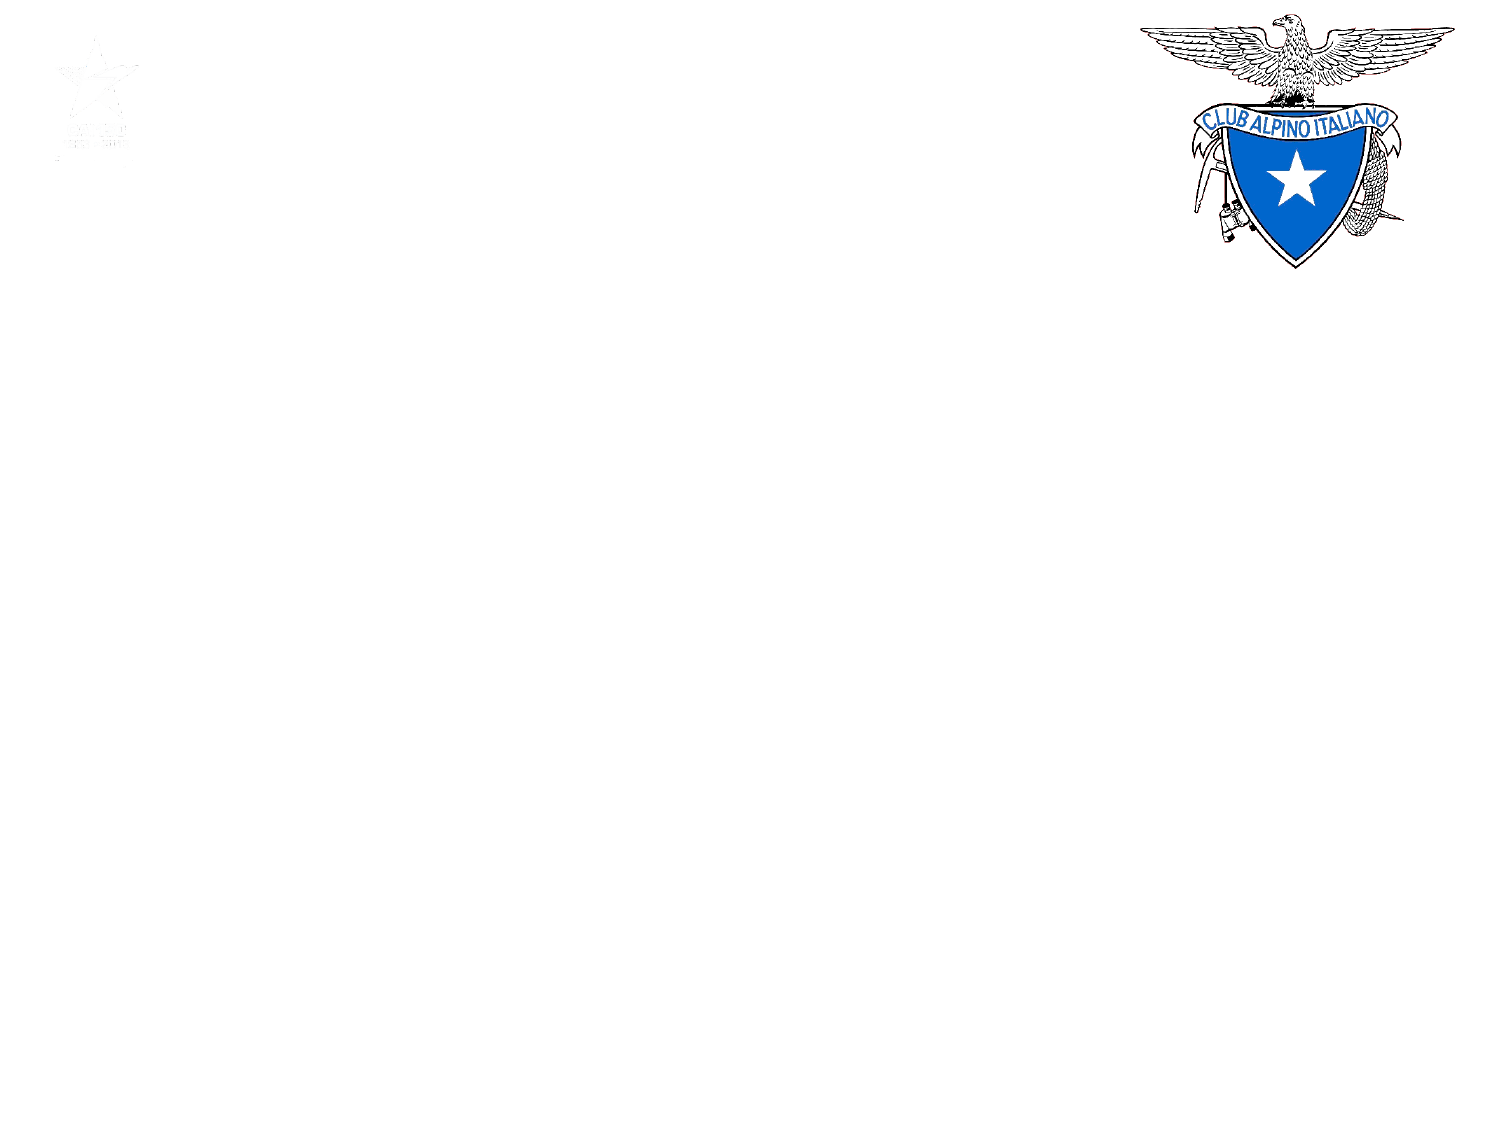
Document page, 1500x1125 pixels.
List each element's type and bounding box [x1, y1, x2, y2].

picture [1127, 0, 1471, 298]
picture [7, 31, 187, 185]
